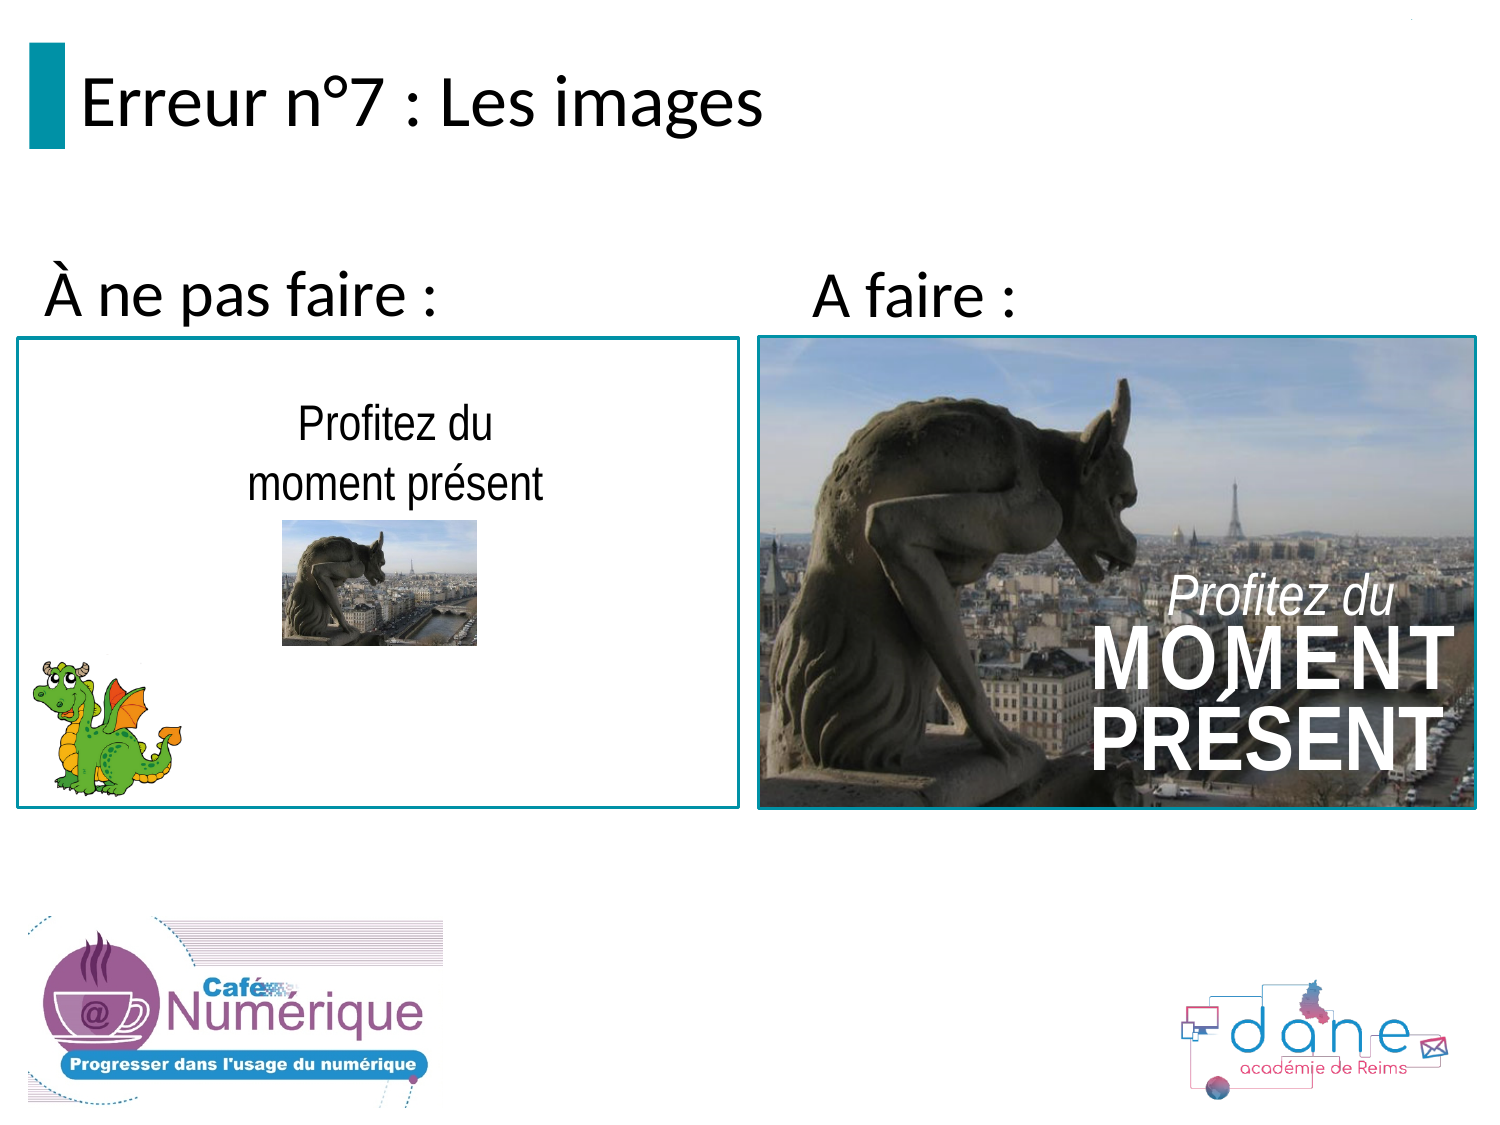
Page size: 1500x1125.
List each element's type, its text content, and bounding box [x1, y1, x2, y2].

text_box Profitez du [1056, 550, 1500, 634]
picture [28, 916, 443, 1108]
title Erreur n°7 : Les images [64, 45, 1376, 149]
picture [759, 338, 1475, 808]
text_box PRÉSENT [1043, 692, 1492, 775]
text_box MOMENT [1048, 590, 1498, 698]
list À ne pas faire : [29, 243, 715, 338]
text_box [17, 338, 739, 808]
text_box Profitez du moment présent [206, 408, 585, 492]
picture [282, 520, 477, 646]
picture [29, 646, 185, 803]
picture [1175, 976, 1451, 1102]
text_box A faire : [797, 243, 1483, 338]
